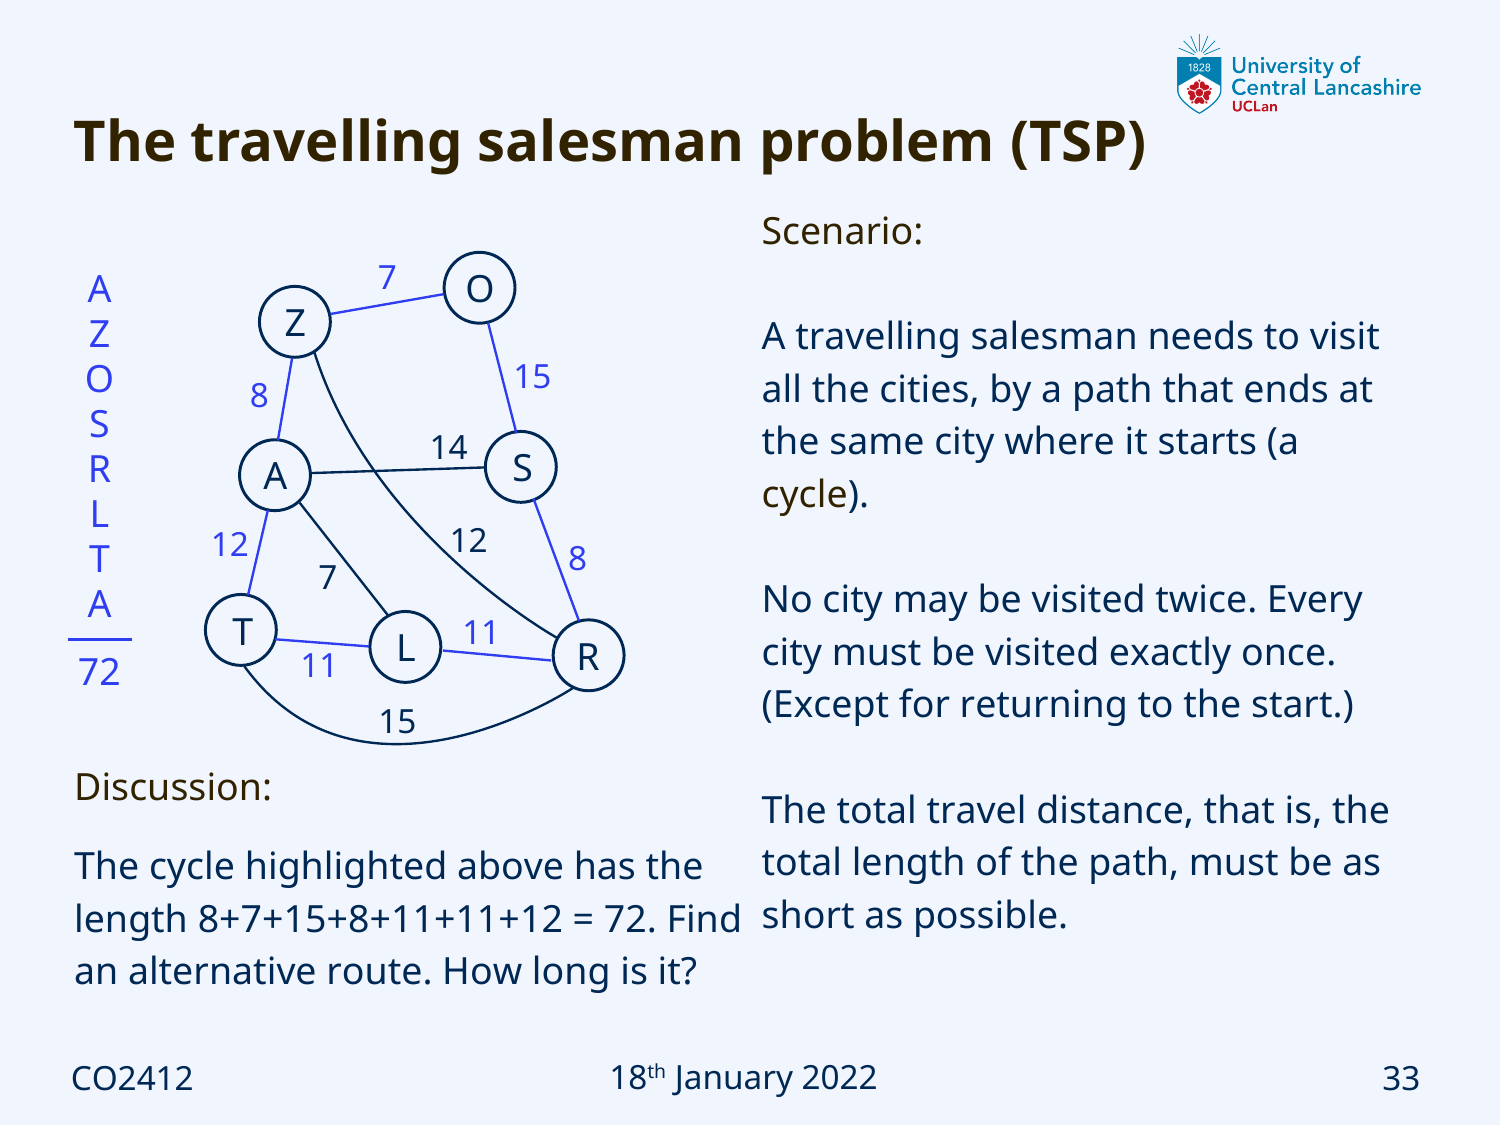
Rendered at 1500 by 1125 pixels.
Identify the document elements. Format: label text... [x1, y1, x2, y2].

text_box 14 [407, 419, 491, 474]
text_box 7 [286, 548, 370, 604]
text_box A [244, 444, 307, 505]
title The travelling salesman problem (TSP) [58, 54, 1500, 224]
text_box 11 [509, 603, 523, 613]
text_box 8 [536, 529, 620, 585]
text_box 15 [355, 693, 439, 748]
text_box 12 [188, 515, 272, 571]
text_box Scenario: A travelling salesman needs to visit all the cities, by a path that ends at the same city where it starts (a cycle). No city may be visited twice. Every city must be visited exactly once. (Except for returning to the start.) The total travel distance, that is, the total length of the path, must be as short as possible. [746, 191, 1424, 891]
text_box 11 [277, 636, 361, 692]
text_box 11 [439, 603, 523, 659]
text_box 8 [217, 366, 302, 422]
text_box 15 [490, 348, 574, 403]
text_box R [557, 625, 619, 686]
text_box Discussion: The cycle highlighted above has the length 8+7+15+8+11+11+12 = 72. Find an alternative route. How long is it? [59, 748, 779, 1000]
picture [1177, 34, 1421, 54]
text_box T [211, 601, 274, 661]
text_box A Z O S R L T A 72 [46, 258, 153, 701]
text_box O [449, 257, 511, 317]
text_box Z [264, 291, 327, 351]
text_box 12 [426, 511, 511, 567]
text_box L [375, 616, 437, 677]
text_box 7 [345, 248, 429, 304]
text_box S [491, 436, 554, 497]
